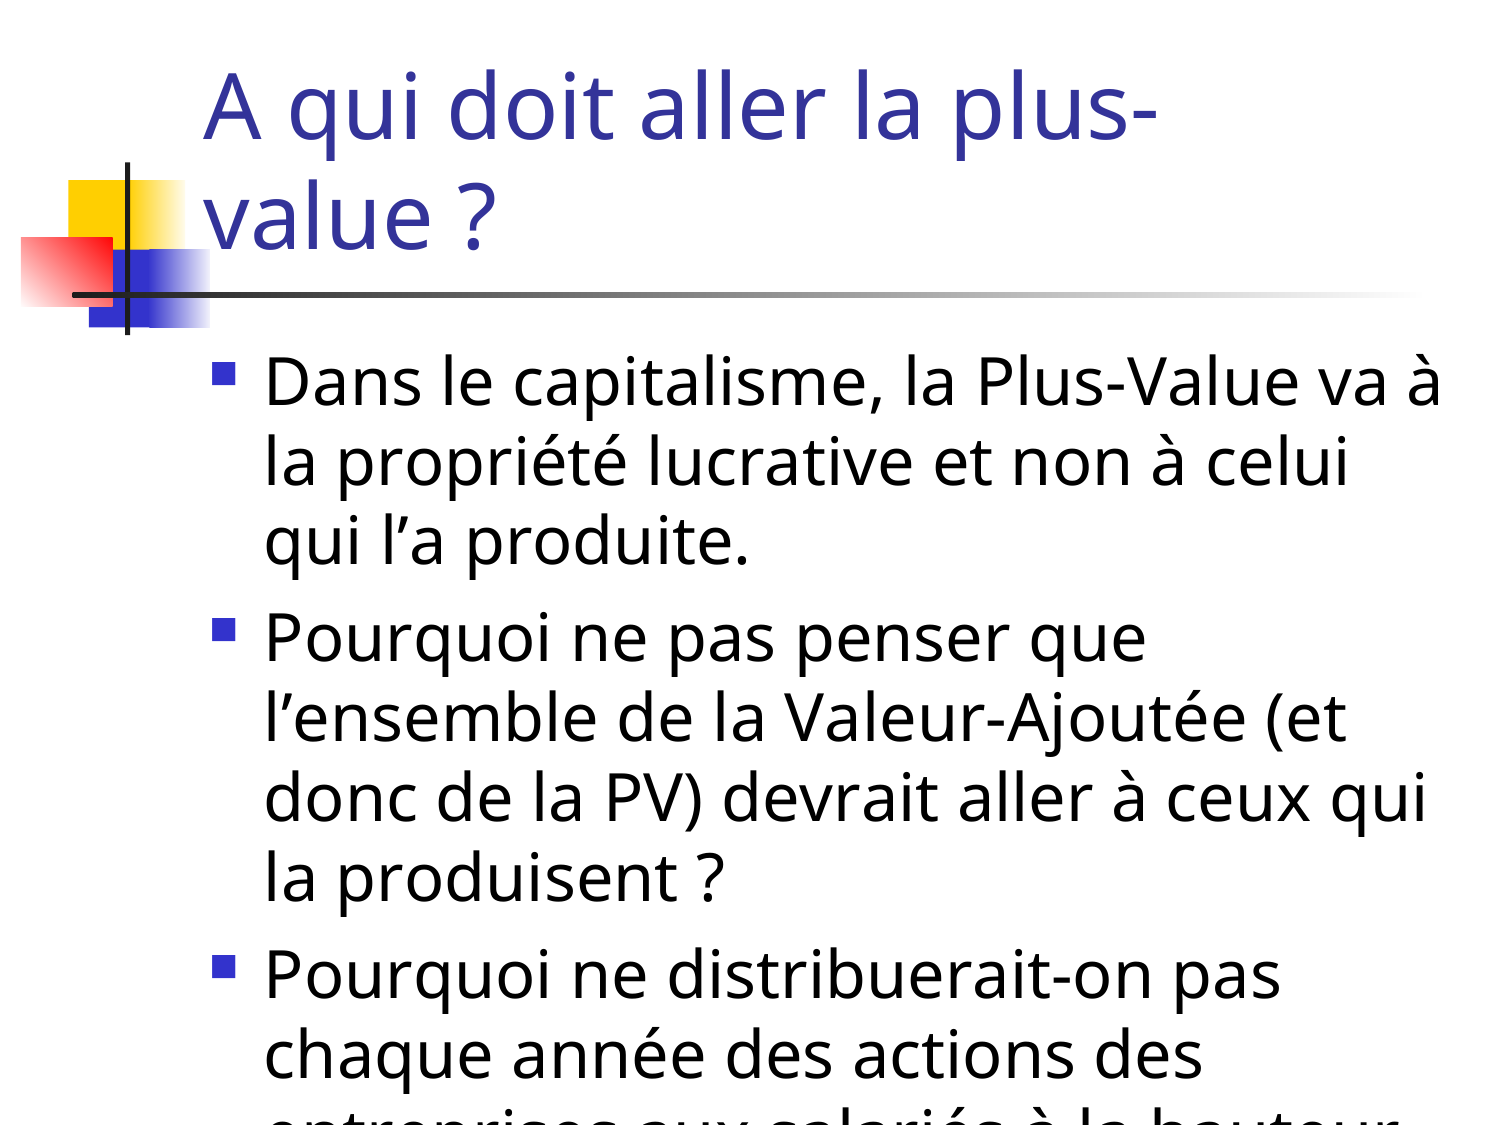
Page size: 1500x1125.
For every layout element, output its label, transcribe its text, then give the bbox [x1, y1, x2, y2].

text_box Dans le capitalisme, la Plus-Value va à la propriété lucrative et non à celui qui l’a produite. Pourquoi ne pas penser que l’ensemble de la Valeur-Ajoutée (et donc de la PV) devrait aller à ceux qui la produisent ? Pourquoi ne distribuerait-on pas chaque année des actions des entreprises aux salariés à la hauteur de la VA produite ? [193, 331, 1470, 1007]
text_box A qui doit aller la plus-value ? [188, 35, 1468, 276]
